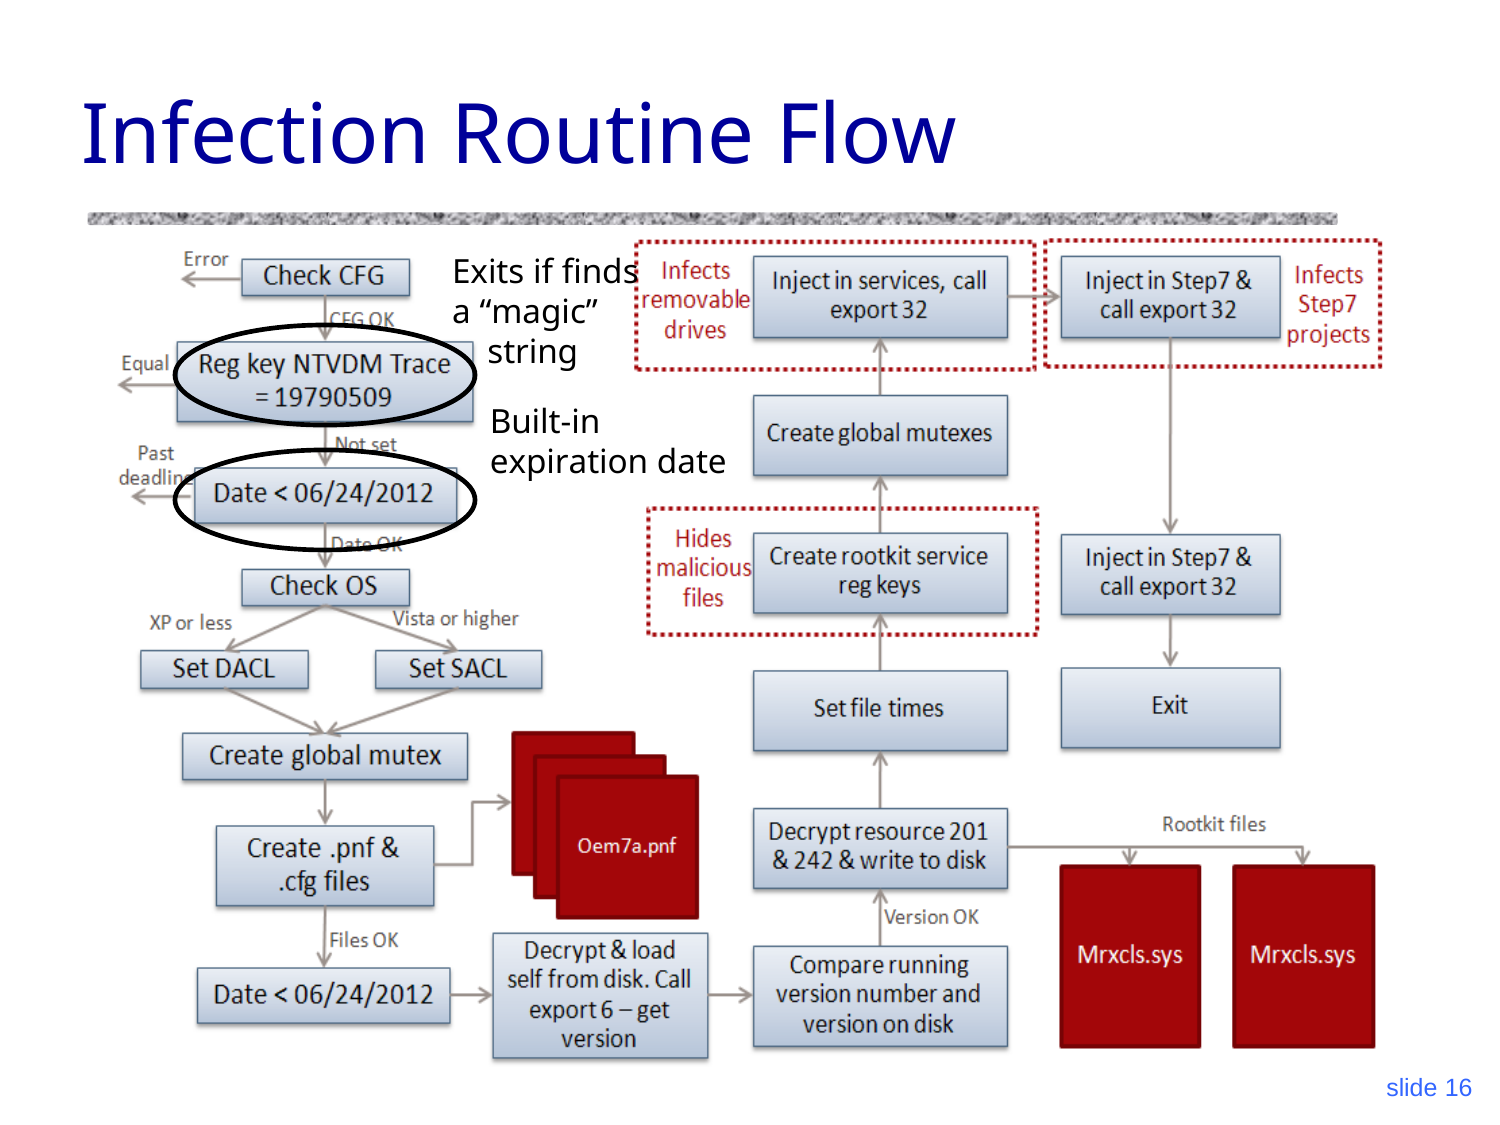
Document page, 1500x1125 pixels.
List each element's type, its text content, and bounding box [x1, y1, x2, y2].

title Infection Routine Flow [66, 37, 1342, 188]
text_box slide <number> [1187, 1025, 1488, 1110]
picture [87, 212, 1388, 1067]
text_box Exits if finds a “magic” string [437, 249, 655, 378]
text_box Built-in expiration date [474, 399, 743, 488]
